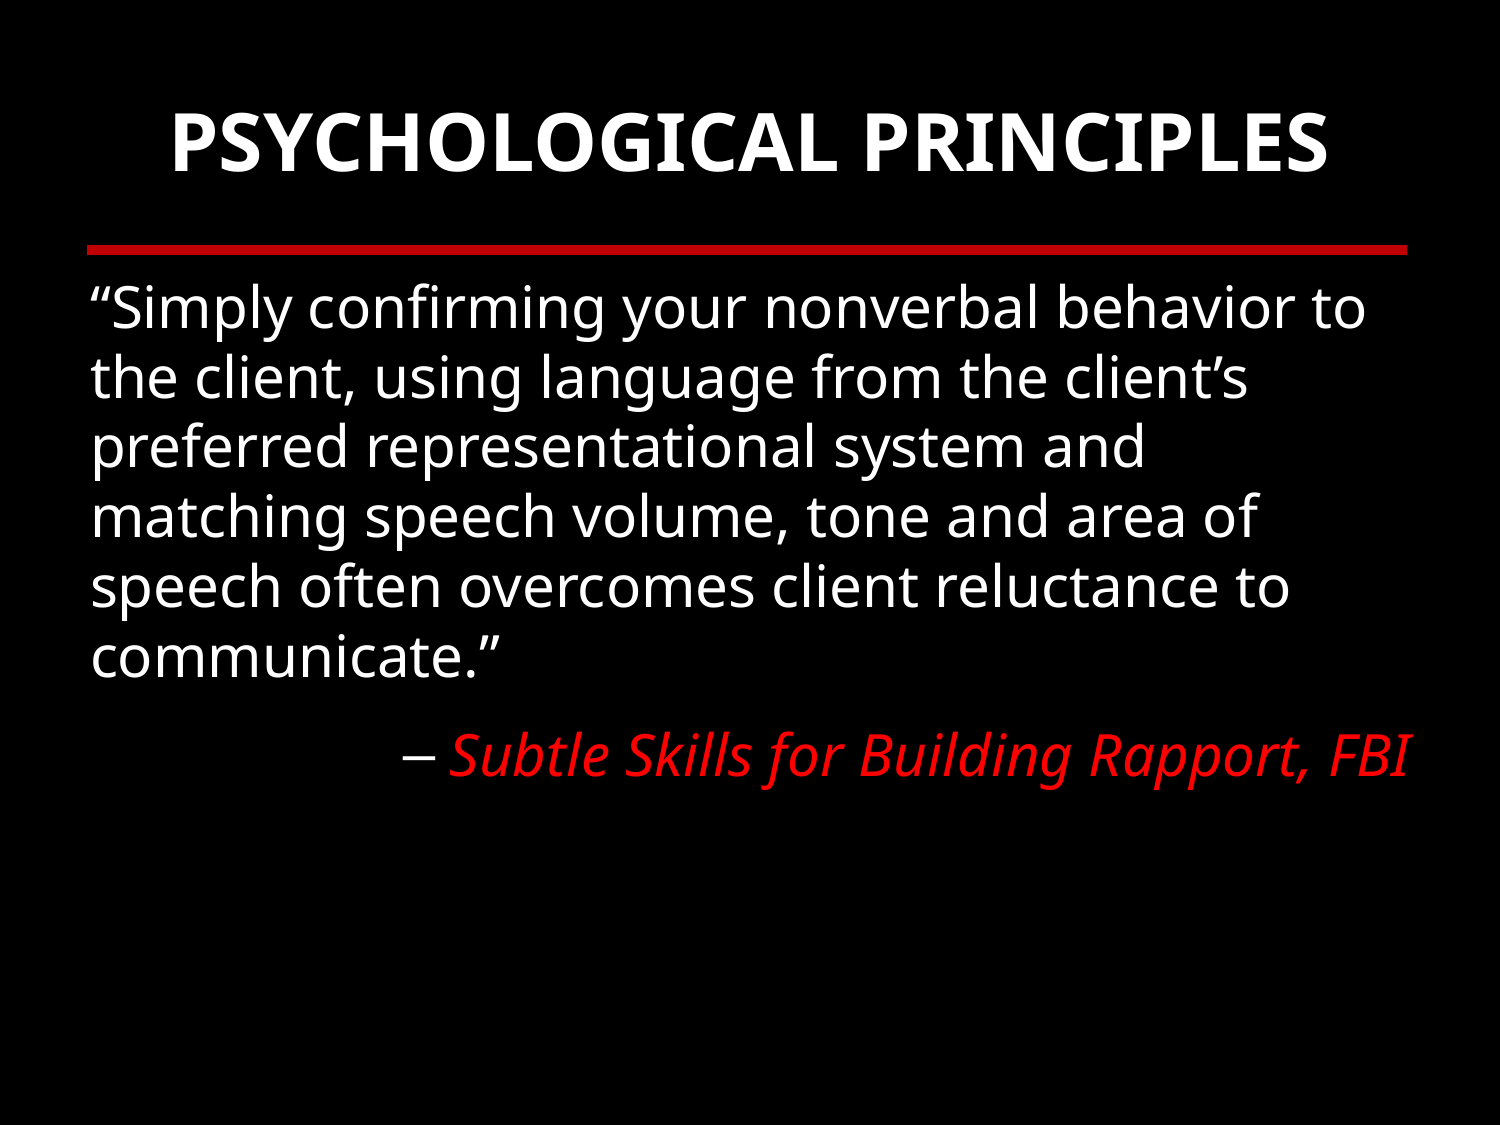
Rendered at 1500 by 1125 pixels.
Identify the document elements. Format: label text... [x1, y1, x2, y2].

list “Simply confirming your nonverbal behavior to the client, using language from the client’s preferred representational system and matching speech volume, tone and area of speech often overcomes client reluctance to communicate.” Subtle Skills for Building Rapport, FBI [75, 262, 1425, 1005]
title PSYCHOLOGICAL PRINCIPLES [75, 45, 1425, 233]
